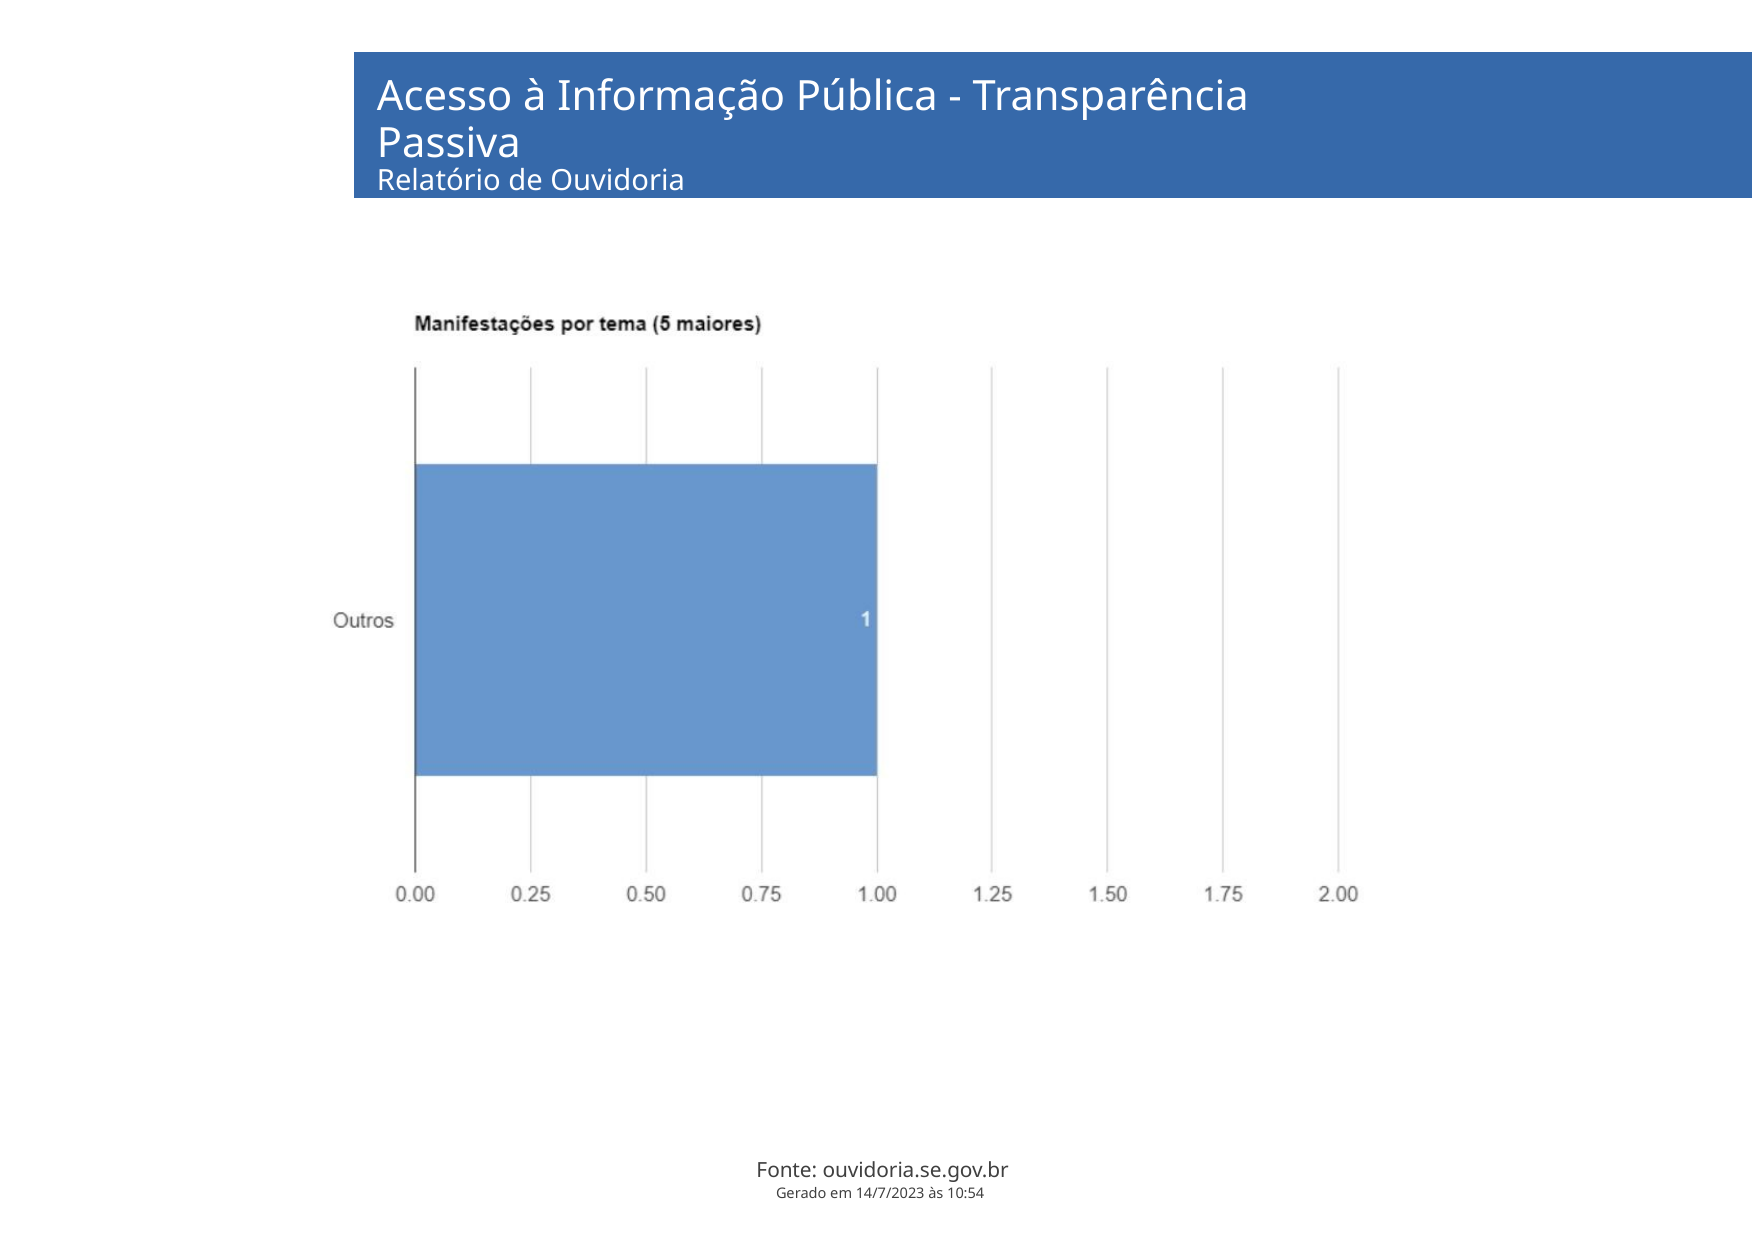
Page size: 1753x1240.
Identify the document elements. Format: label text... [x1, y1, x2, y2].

text_box [155, 211, 1599, 1028]
text_box Acesso à Informação Pública - Transparência Passiva Relatório de Ouvidoria EMSETUR - Maio a Maio de 2023 [376, 72, 1403, 228]
text_box Fonte: ouvidoria.se.gov.br Gerado em 14/7/2023 às 10:54 [756, 1158, 1023, 1202]
text_box [354, 52, 1752, 198]
